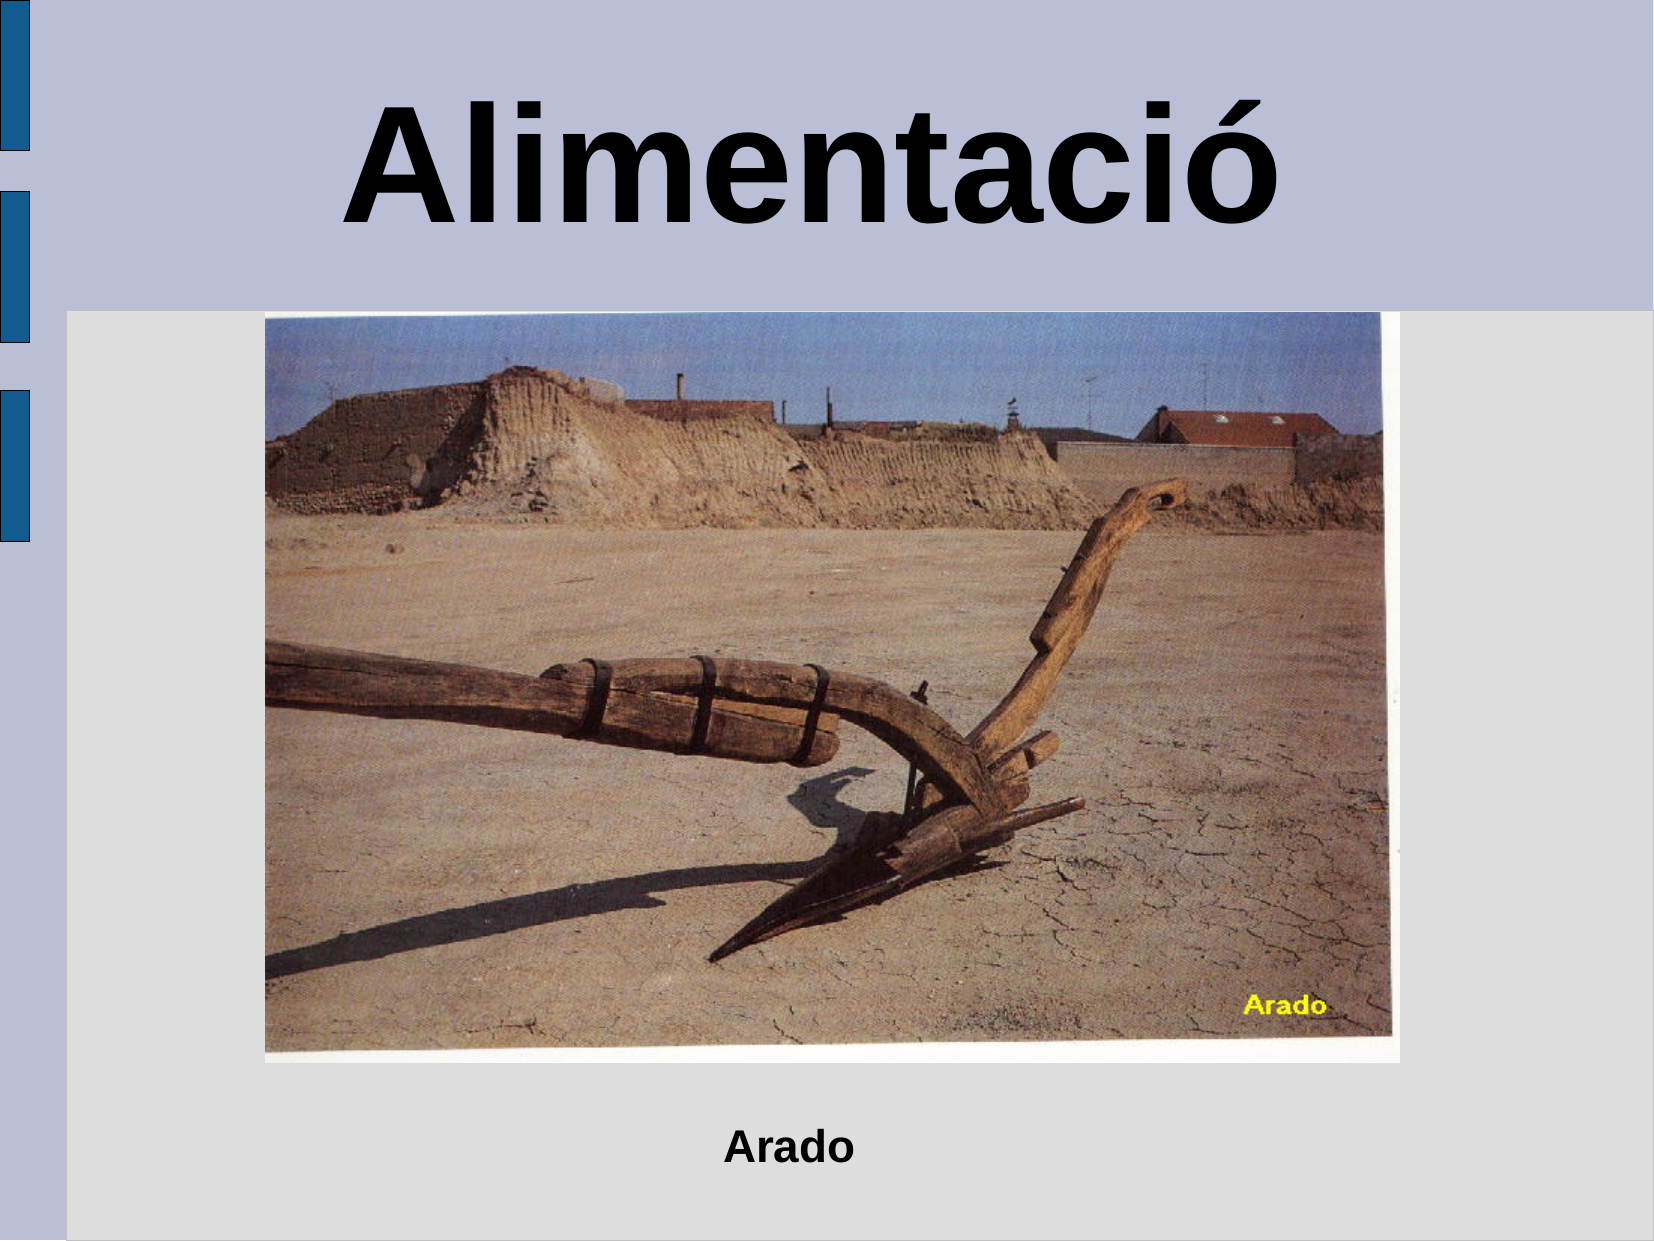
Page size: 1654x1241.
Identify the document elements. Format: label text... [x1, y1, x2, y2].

text_box Arado [708, 1114, 871, 1182]
text_box Alimentació [324, 64, 1300, 266]
picture [265, 312, 1400, 1063]
